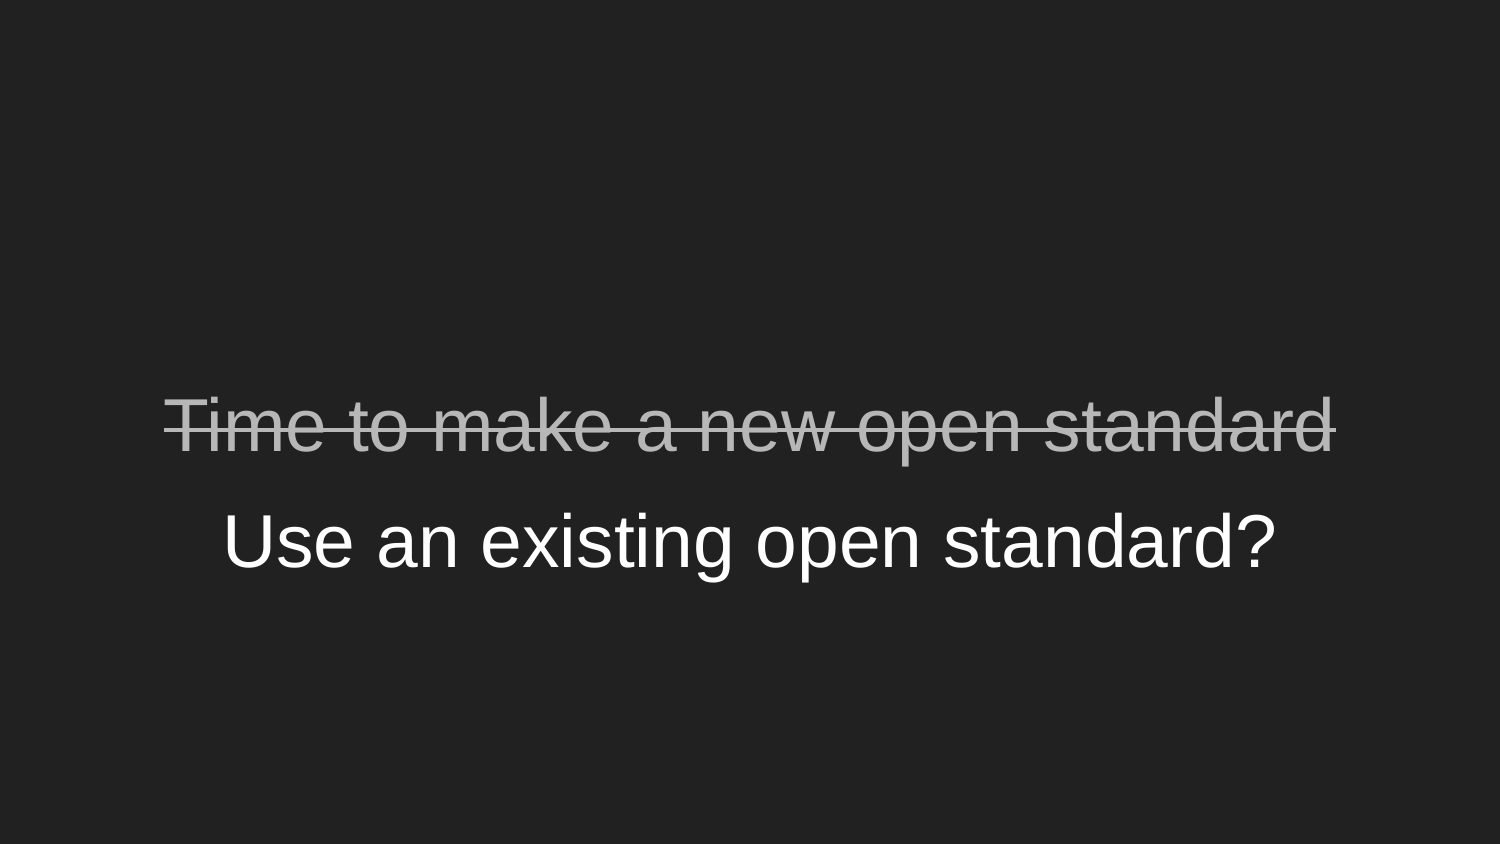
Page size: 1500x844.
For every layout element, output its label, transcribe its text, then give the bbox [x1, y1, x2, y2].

title Use an existing open standard? [51, 468, 1449, 607]
title Time to make a new open standard [51, 352, 1449, 468]
